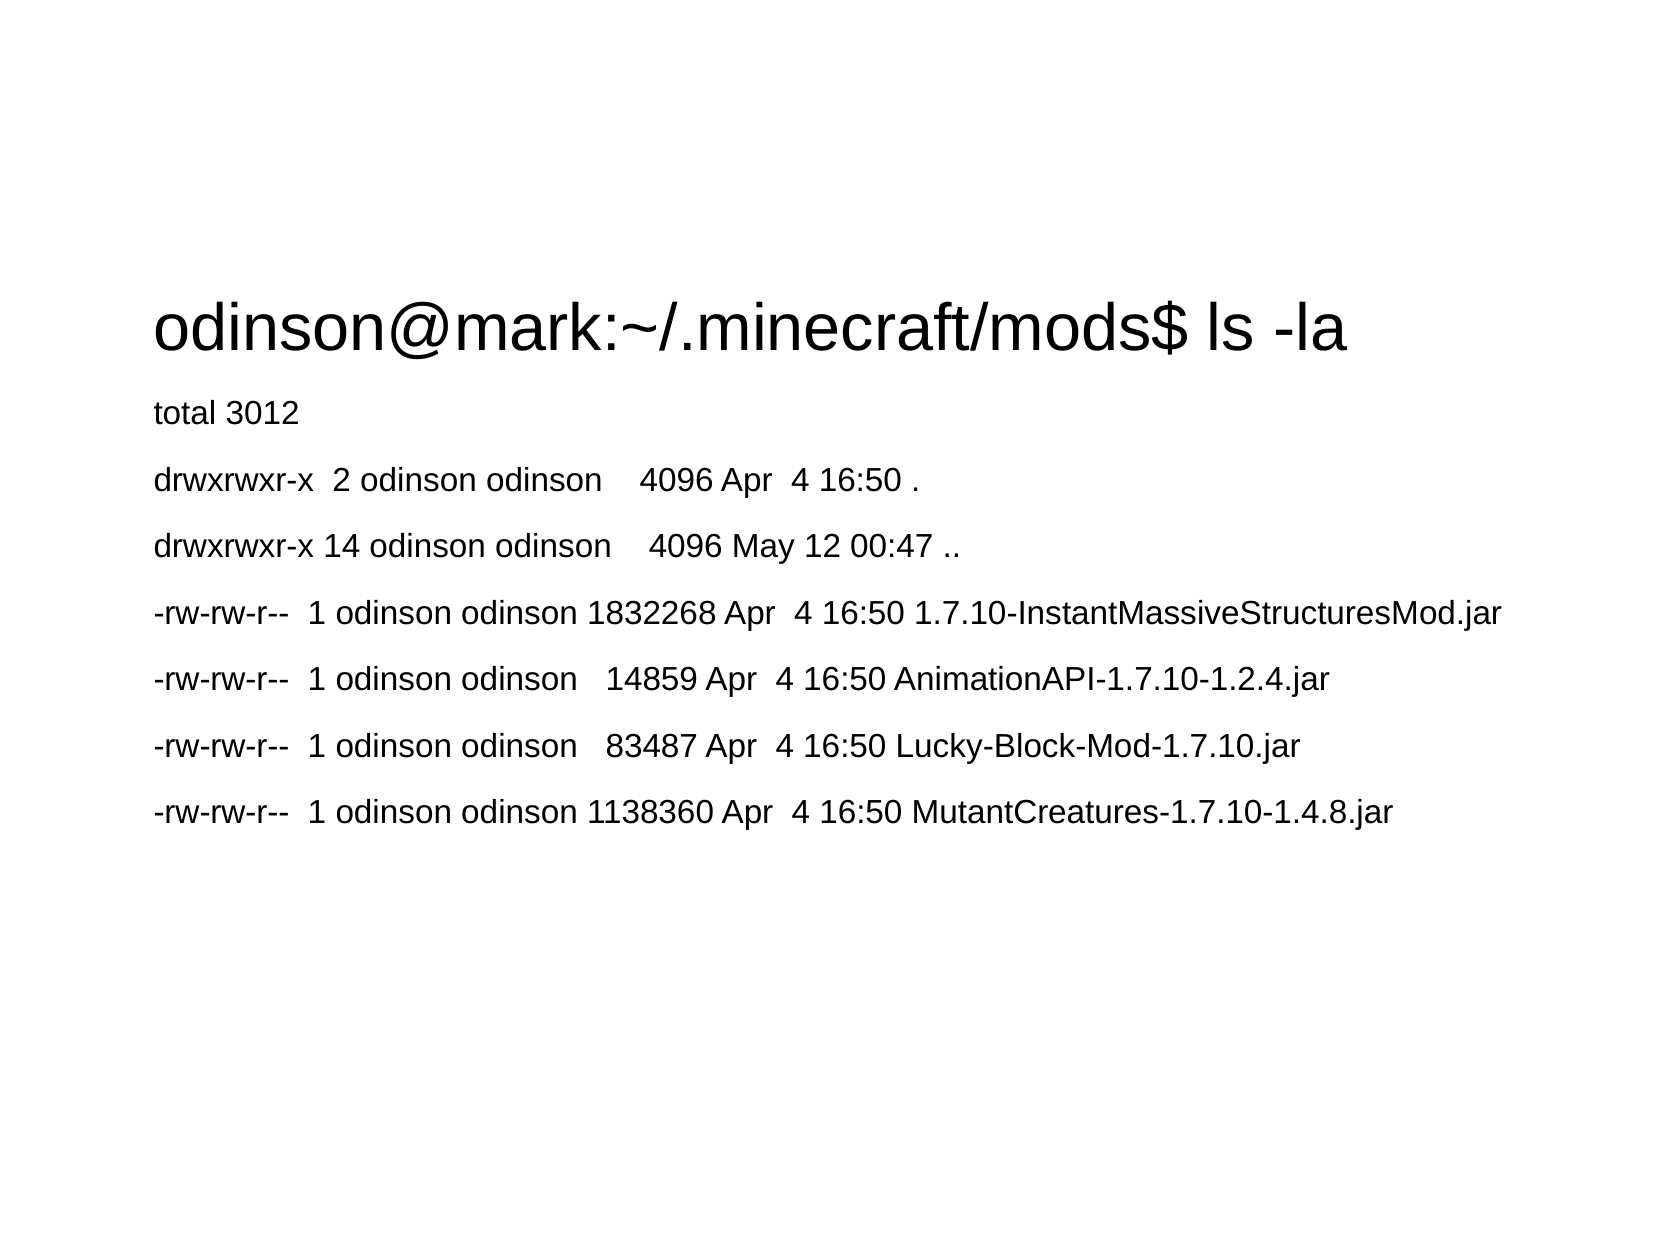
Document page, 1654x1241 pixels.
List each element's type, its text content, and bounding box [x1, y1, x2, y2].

list odinson@mark:~/.minecraft/mods$ ls -la total 3012 drwxrwxr-x 2 odinson odinson 4096 Apr 4 16:50 . drwxrwxr-x 14 odinson odinson 4096 May 12 00:47 .. -rw-rw-r-- 1 odinson odinson 1832268 Apr 4 16:50 1.7.10-InstantMassiveStructuresMod.jar -rw-rw-r-- 1 odinson odinson 14859 Apr 4 16:50 AnimationAPI-1.7.10-1.2.4.jar -rw-rw-r-- 1 odinson odinson 83487 Apr 4 16:50 Lucky-Block-Mod-1.7.10.jar -rw-rw-r-- 1 odinson odinson 1138360 Apr 4 16:50 MutantCreatures-1.7.10-1.4.8.jar [82, 290, 1571, 1010]
